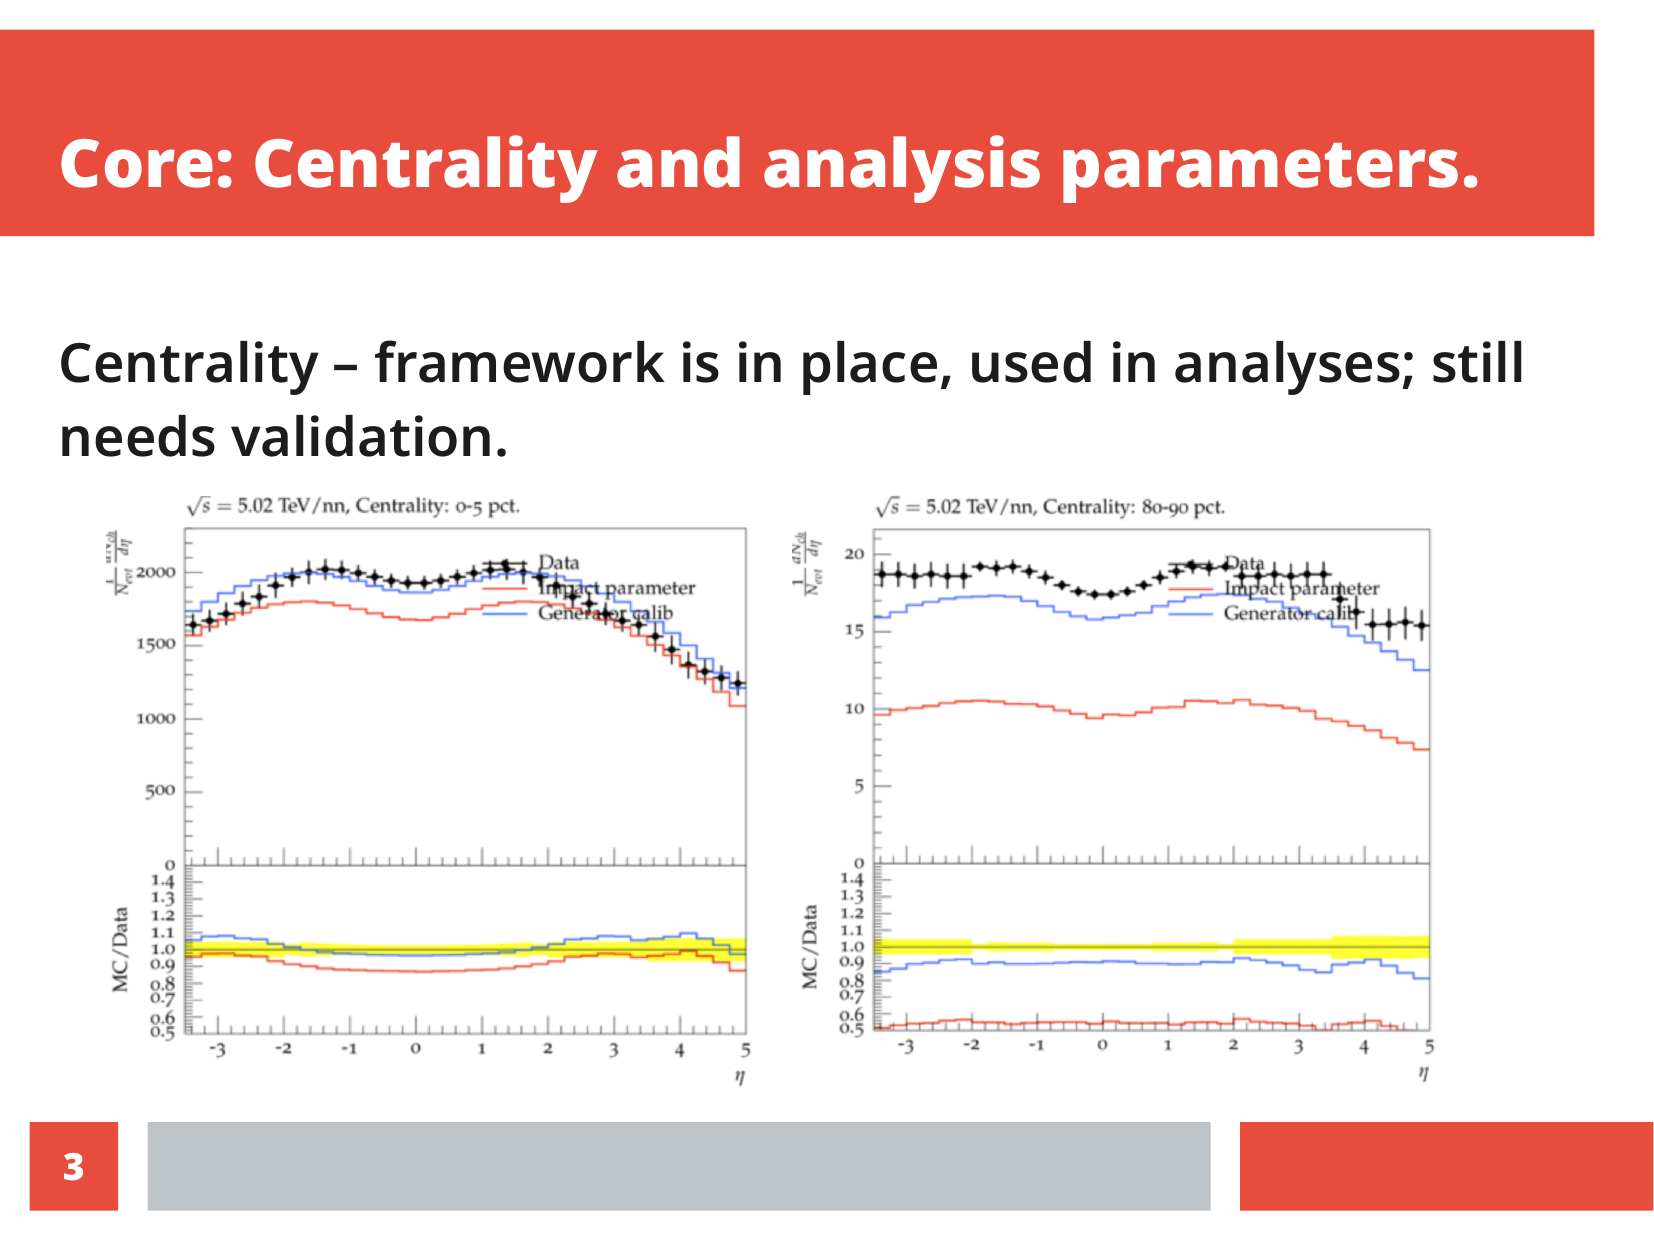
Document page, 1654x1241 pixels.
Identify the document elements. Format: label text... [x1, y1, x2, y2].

picture [106, 496, 758, 1094]
title Core: Centrality and analysis parameters. [59, 59, 1595, 207]
picture [784, 490, 1468, 1093]
list Centrality – framework is in place, used in analyses; still needs validation. [59, 324, 1565, 1093]
